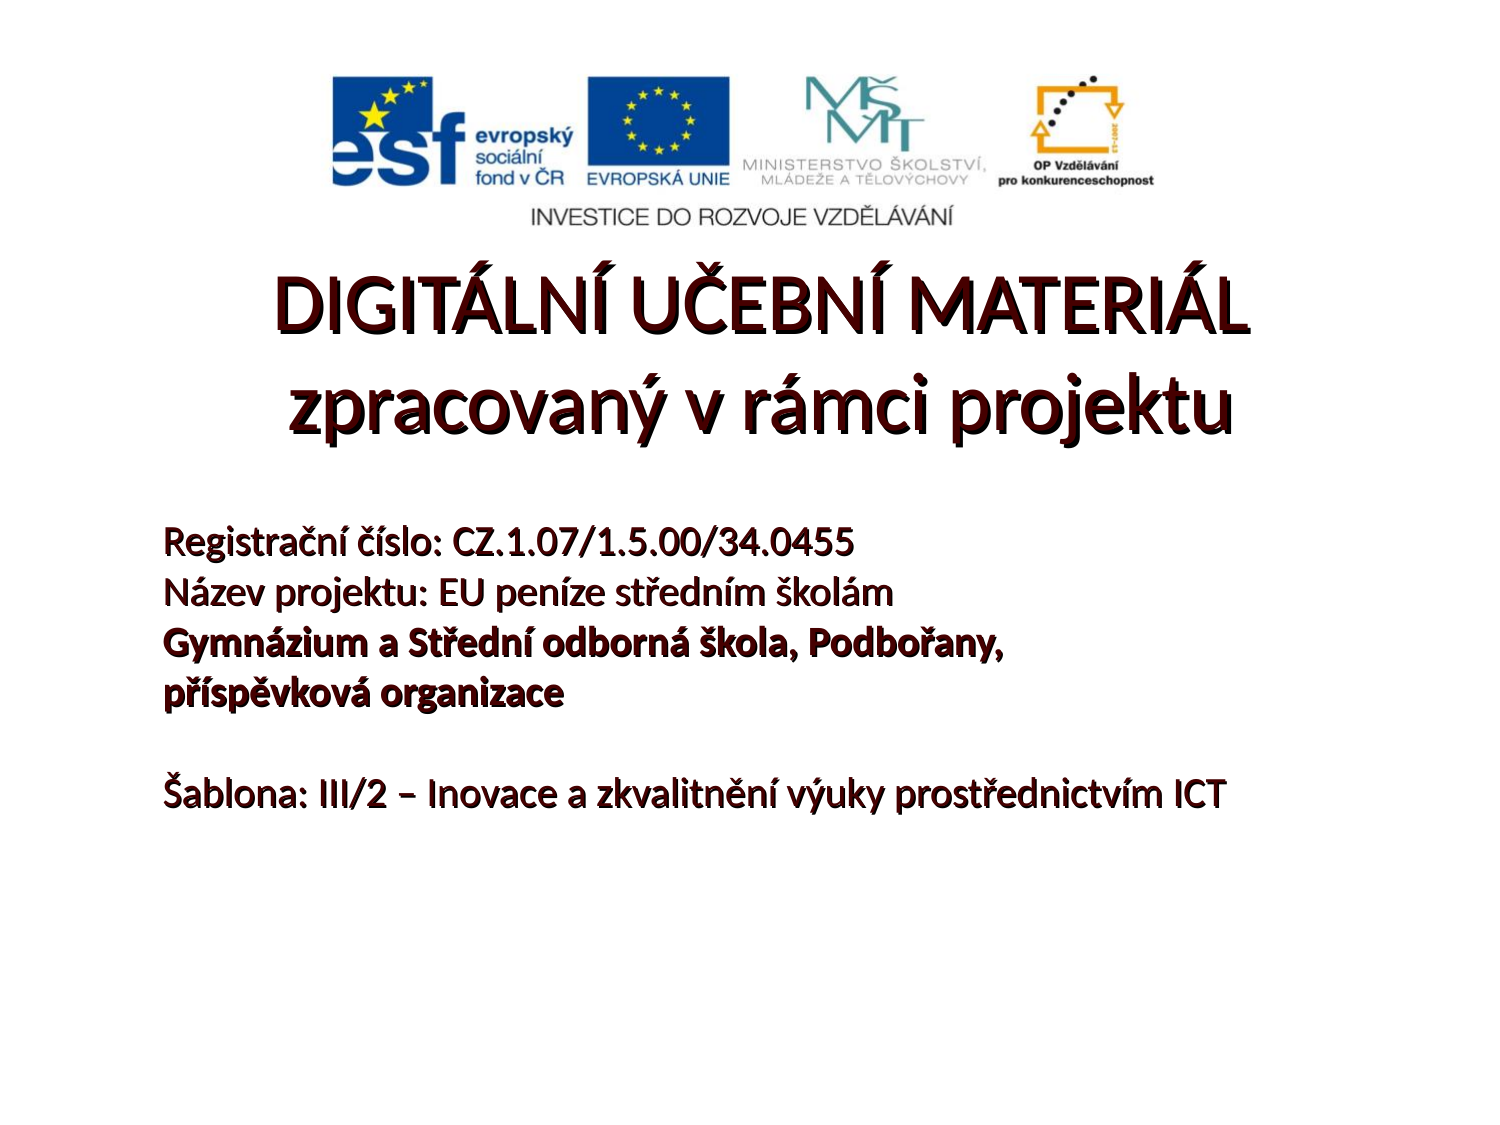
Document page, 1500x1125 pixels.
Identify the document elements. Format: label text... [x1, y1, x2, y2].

picture [289, 42, 1210, 253]
text_box Registrační číslo: CZ.1.07/1.5.00/34.0455 Název projektu: EU peníze středním školám Gymnázium a Střední odborná škola, Podbořany, příspěvková organizace Šablona: III/2 – Inovace a zkvalitnění výuky prostřednictvím ICT [147, 515, 1376, 1024]
title DIGITÁLNÍ UČEBNÍ MATERIÁL zpracovaný v rámci projektu [159, 239, 1364, 455]
